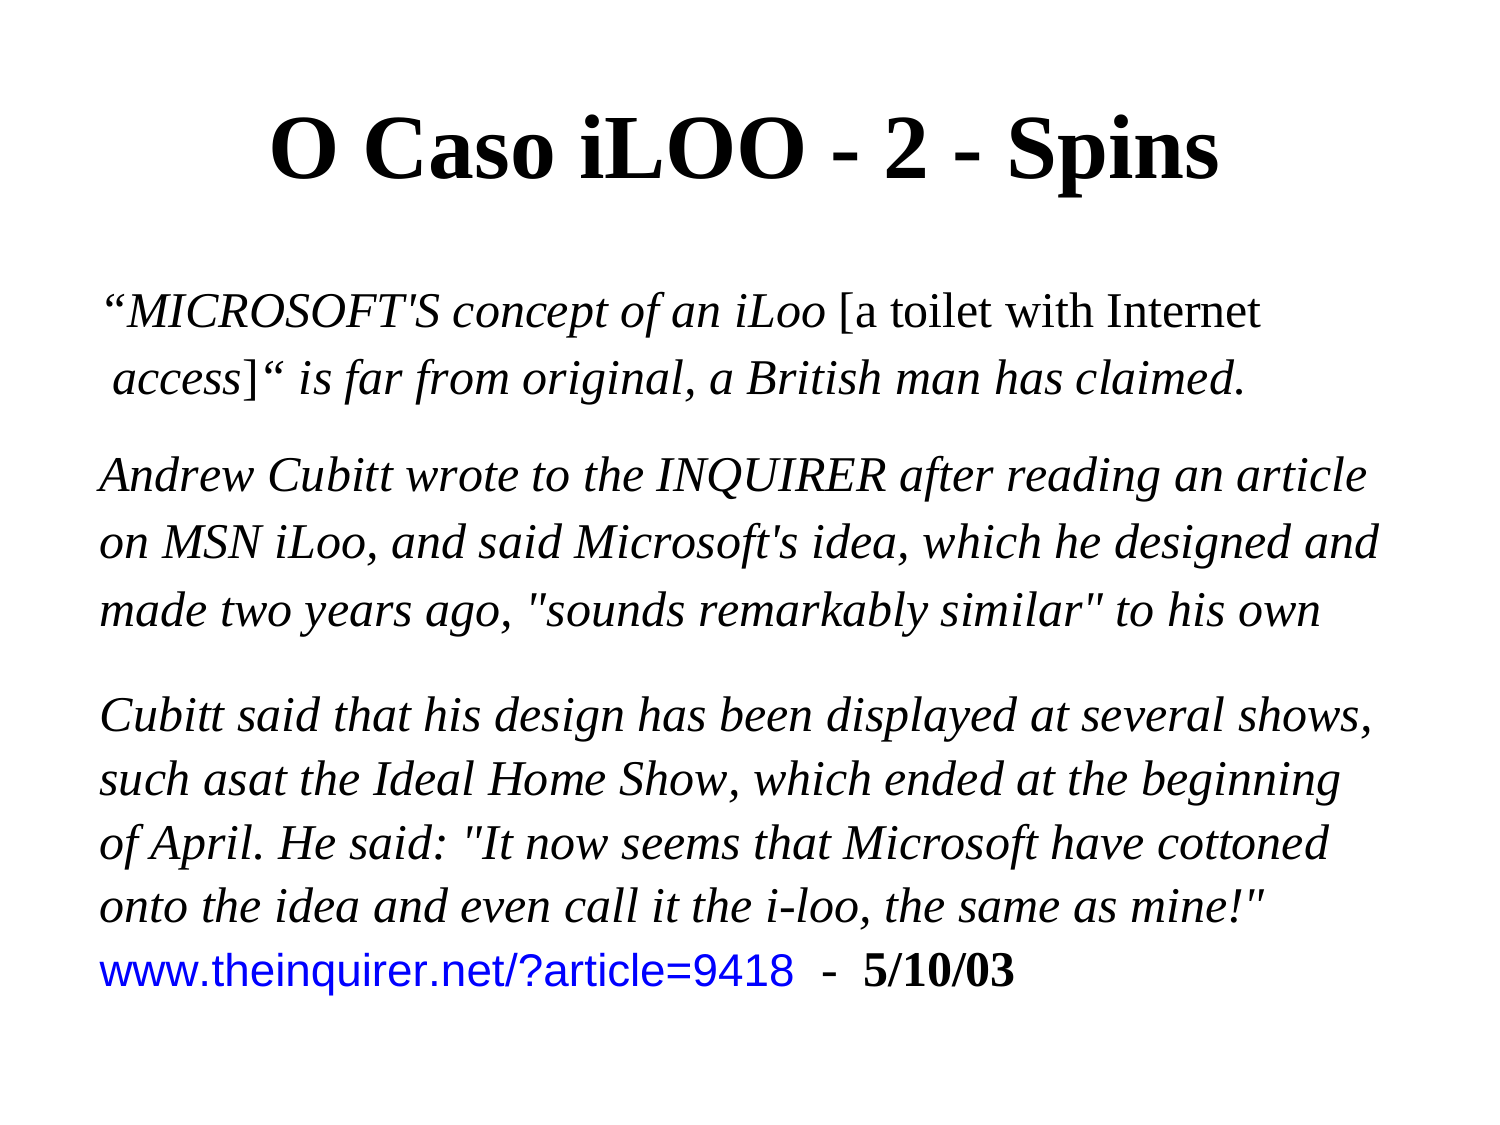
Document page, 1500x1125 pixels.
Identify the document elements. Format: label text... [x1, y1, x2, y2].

title O Caso iLOO - 2 - Spins [118, 54, 1394, 242]
text_box “MICROSOFT'S concept of an iLoo [a toilet with Internet access]“ is far from original, a British man has claimed. Andrew Cubitt wrote to the INQUIRER after reading an article on MSN iLoo, and said Microsoft's idea, which he designed and made two years ago, "sounds remarkably similar" to his own Cubitt said that his design has been displayed at several shows, such asat the Ideal Home Show, which ended at the beginning of April. He said: "It now seems that Microsoft have cottoned onto the idea and even call it the i-loo, the same as mine!" www.theinquirer.net/?article=9418 - 5/10/03 [99, 282, 1393, 1020]
